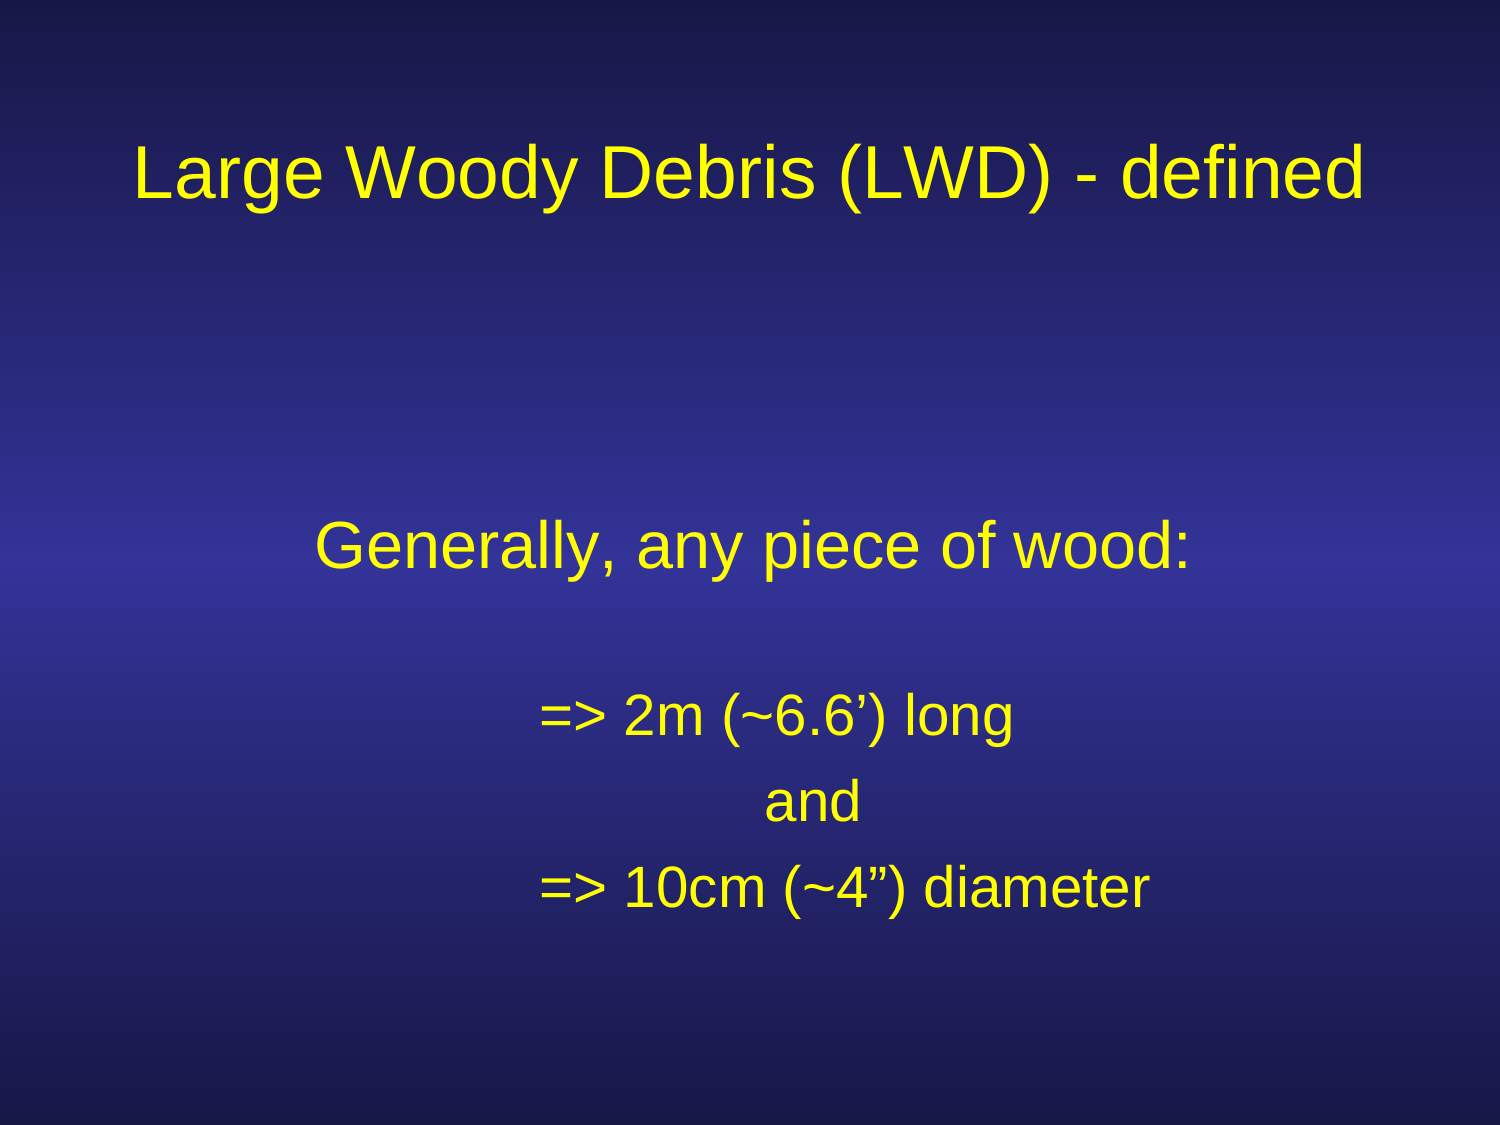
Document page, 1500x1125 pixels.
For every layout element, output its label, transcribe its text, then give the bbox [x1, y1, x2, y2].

list Generally, any piece of wood: => 2m (~6.6’) long and => 10cm (~4”) diameter [299, 499, 1238, 976]
title Large Woody Debris (LWD) - defined [75, 107, 1426, 238]
